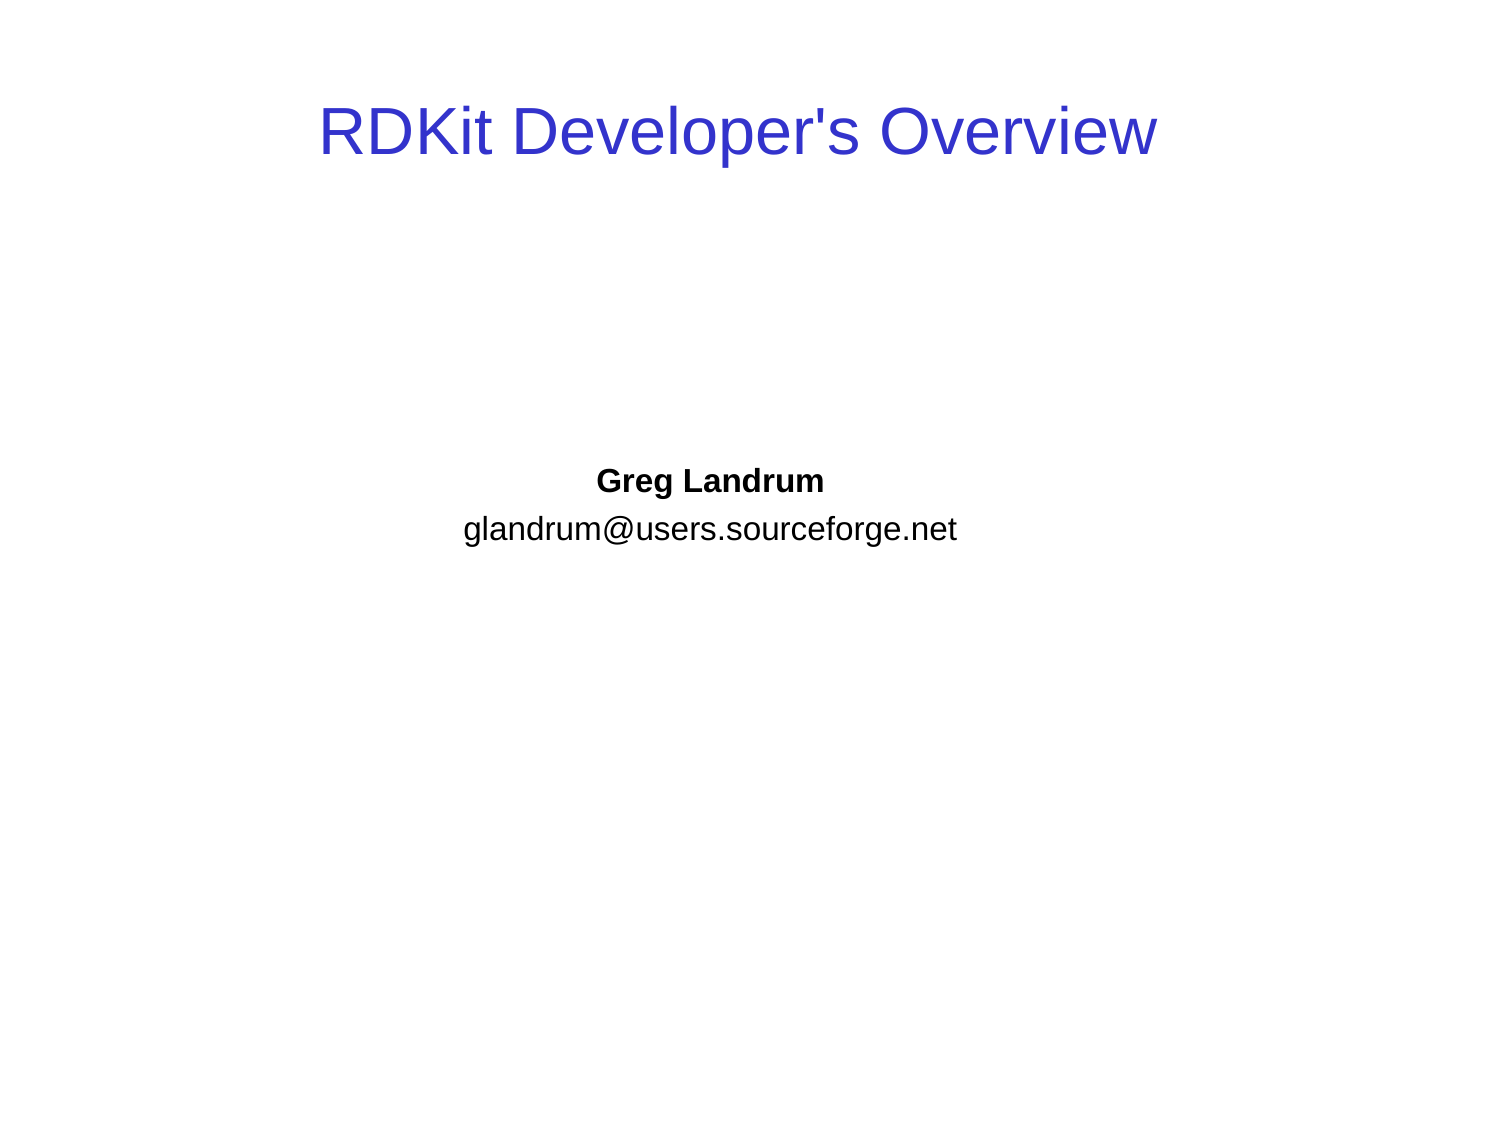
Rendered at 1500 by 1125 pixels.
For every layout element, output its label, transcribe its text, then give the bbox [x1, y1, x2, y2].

subtitle Greg Landrum glandrum@users.sourceforge.net [223, 451, 1124, 809]
title RDKit Developer's Overview [51, 0, 1427, 256]
